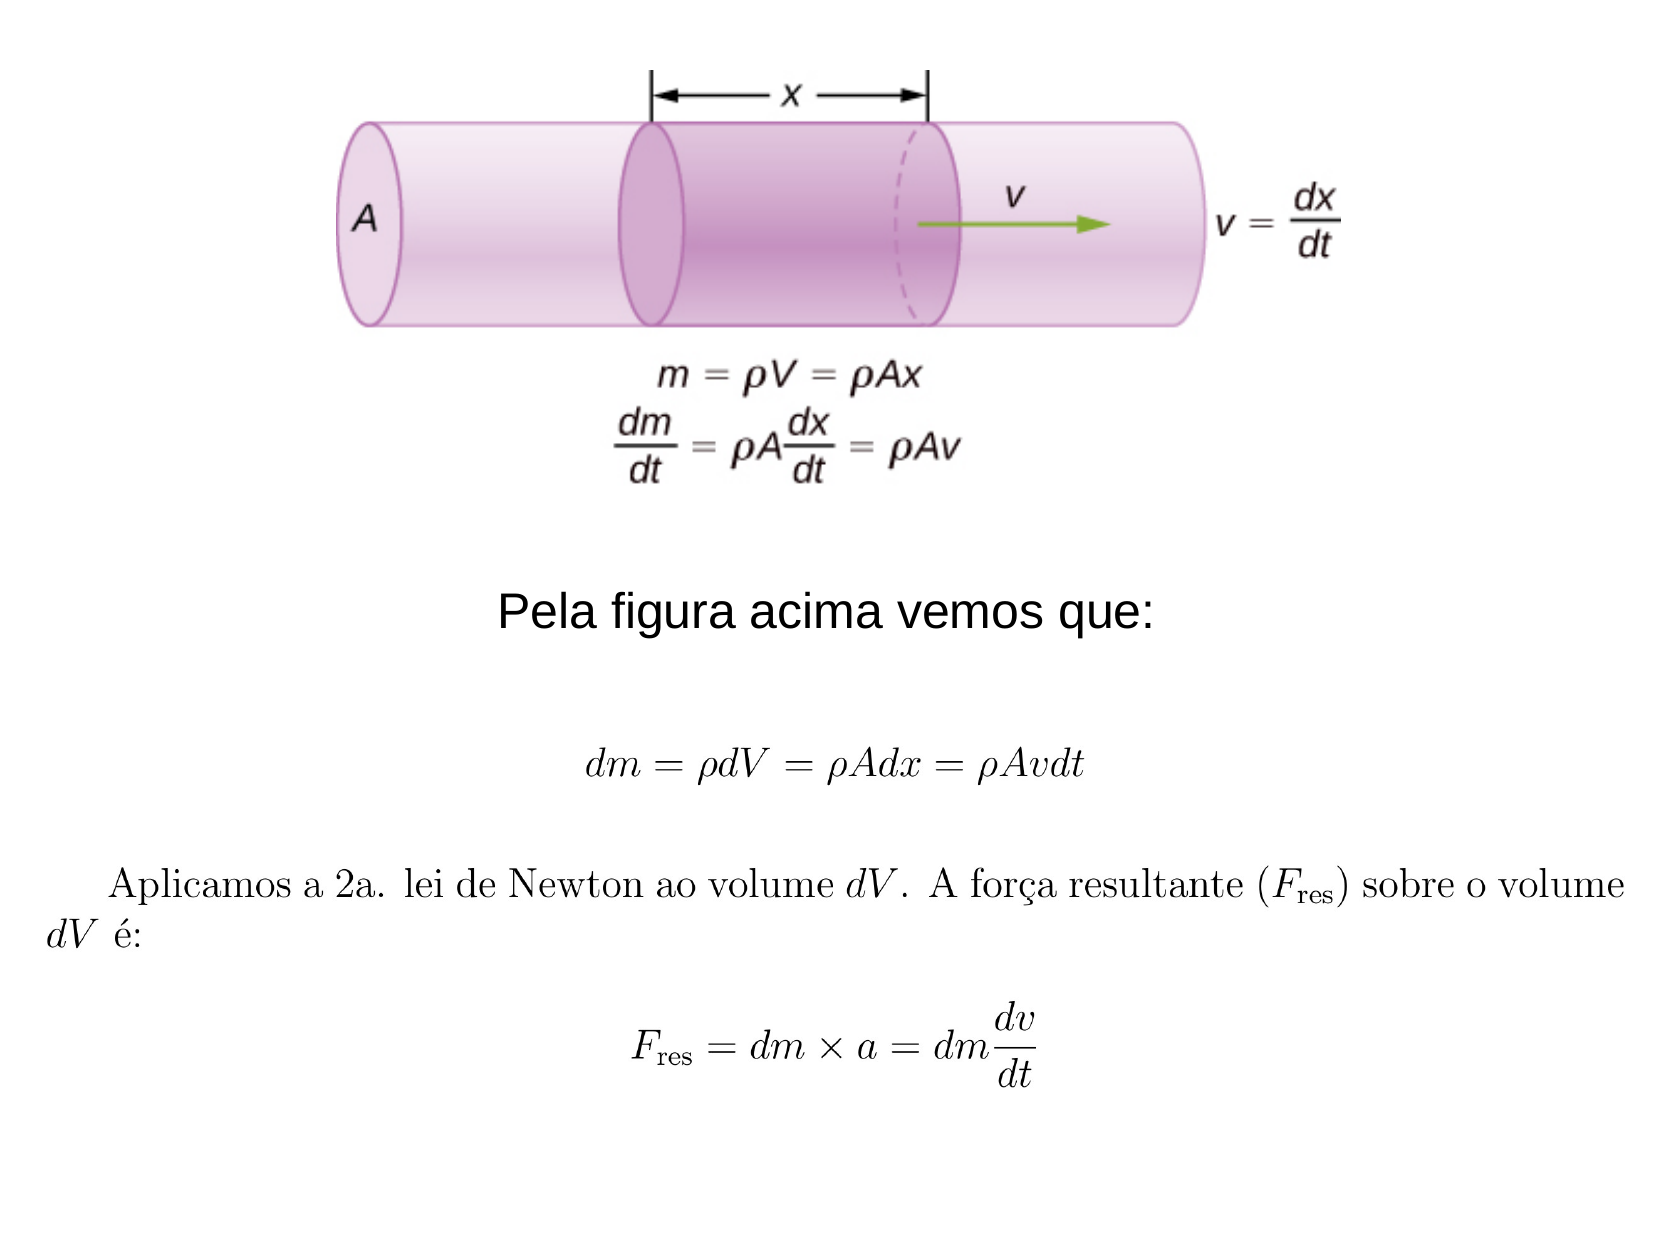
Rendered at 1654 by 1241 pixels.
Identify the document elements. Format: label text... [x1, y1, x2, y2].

picture [11, 720, 1654, 1111]
subtitle Pela figura acima vemos que: [82, 578, 1571, 644]
picture [336, 70, 1341, 494]
